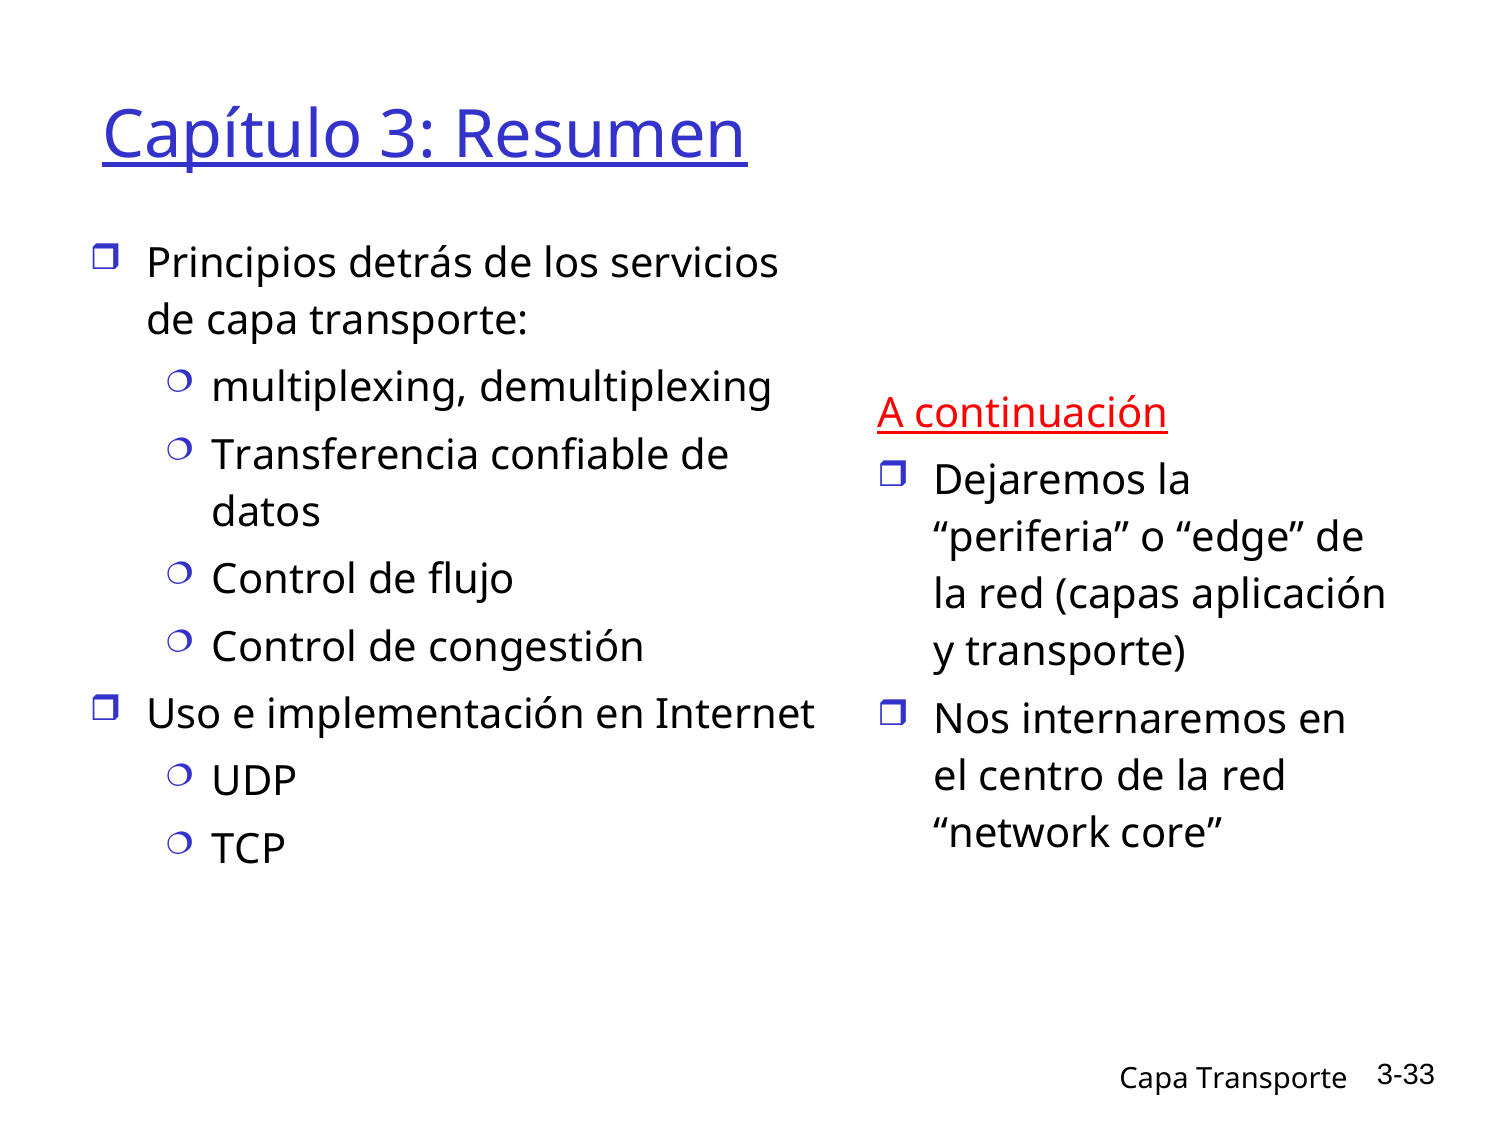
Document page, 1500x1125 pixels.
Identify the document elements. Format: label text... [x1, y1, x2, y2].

list Principios detrás de los servicios de capa transporte: multiplexing, demultiplexing Transferencia confiable de datos Control de flujo Control de congestión Uso e implementación en Internet UDP TCP [75, 224, 850, 902]
title Capítulo 3: Resumen [87, 37, 1363, 225]
list A continuación Dejaremos la “periferia” o “edge” de la red (capas aplicación y transporte) Nos internaremos en el centro de la red “network core” [862, 375, 1407, 848]
